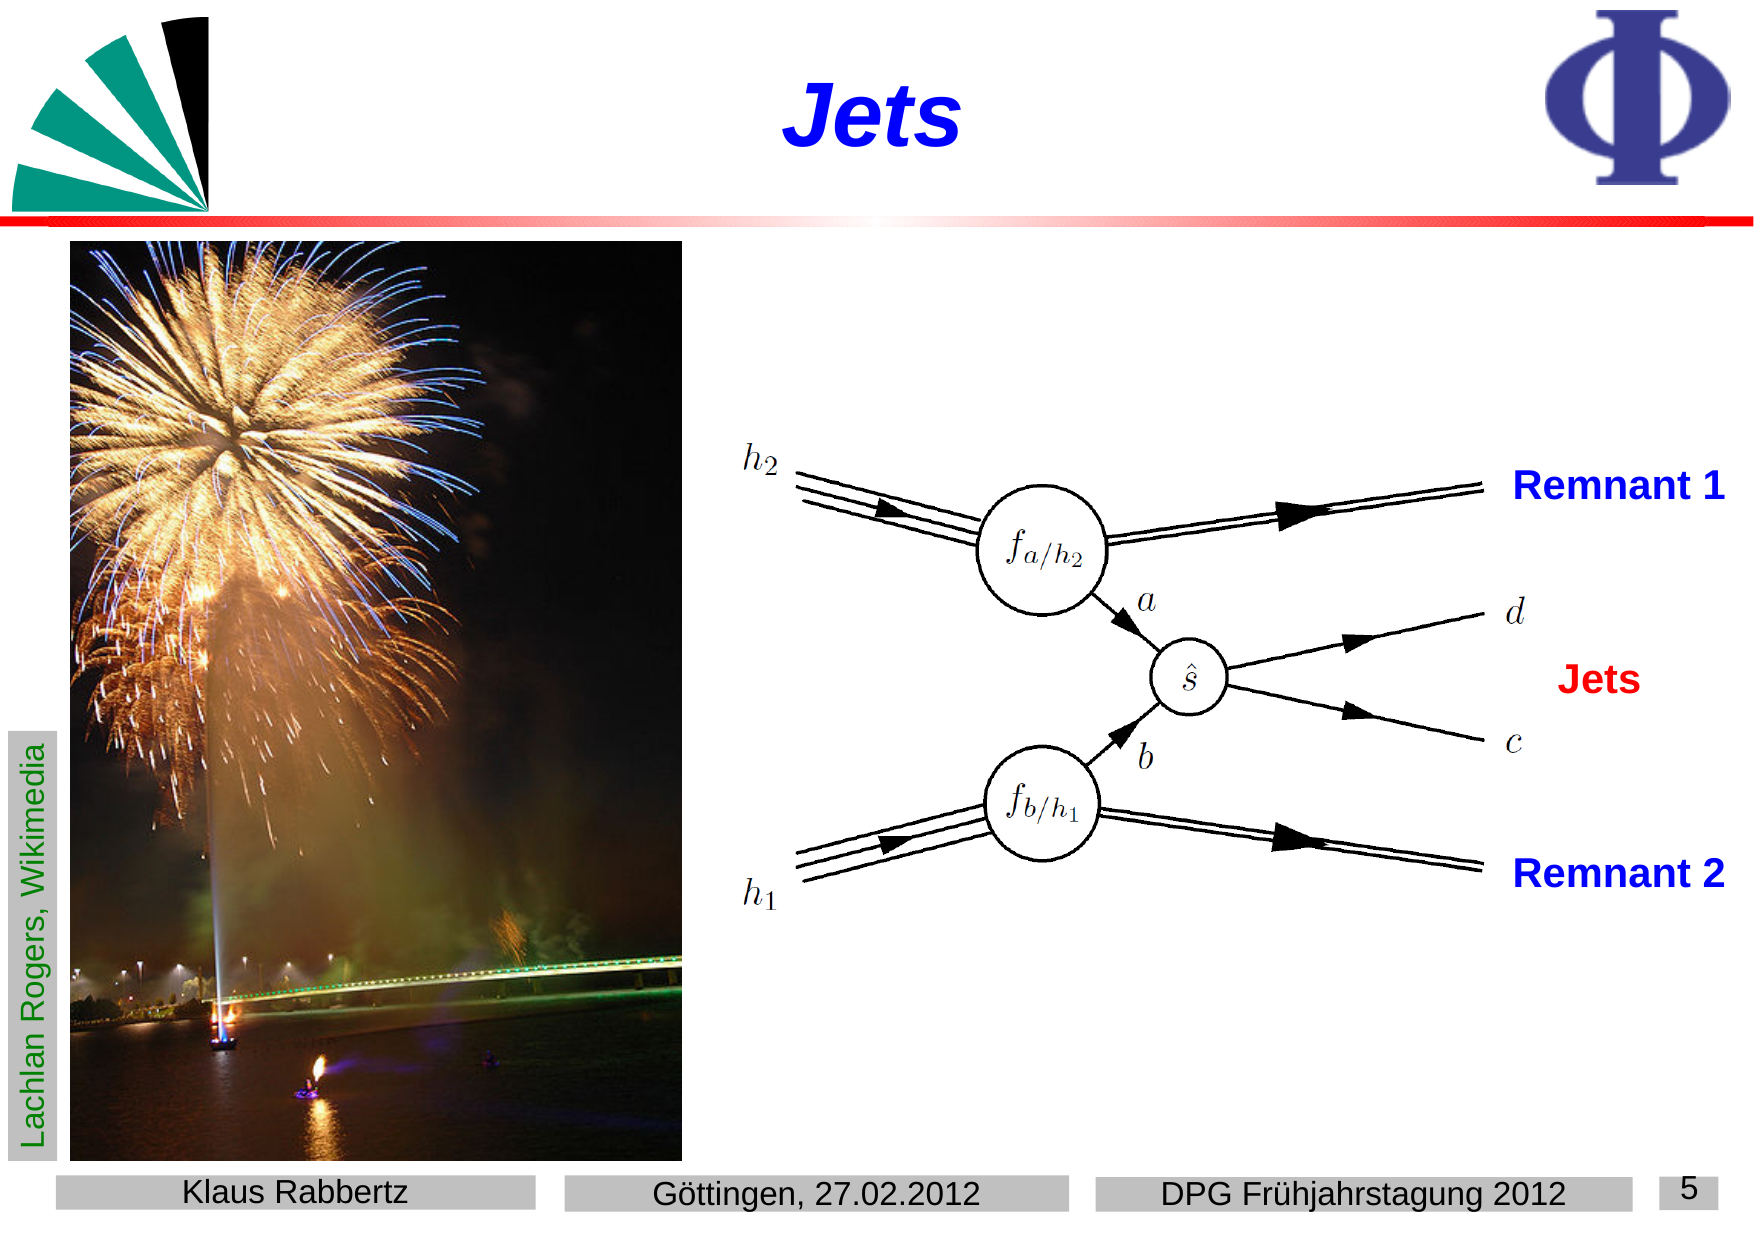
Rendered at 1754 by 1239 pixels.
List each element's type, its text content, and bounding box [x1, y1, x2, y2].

text_box Remnant 1 [1500, 455, 1738, 514]
text_box Jets [1545, 649, 1654, 709]
text_box Lachlan Rogers, Wikimedia [8, 730, 58, 1161]
picture [12, 17, 209, 214]
title Jets [220, 16, 1525, 213]
picture [1545, 10, 1731, 185]
picture [70, 241, 682, 1161]
picture [735, 434, 1535, 916]
text_box Remnant 2 [1500, 843, 1738, 902]
